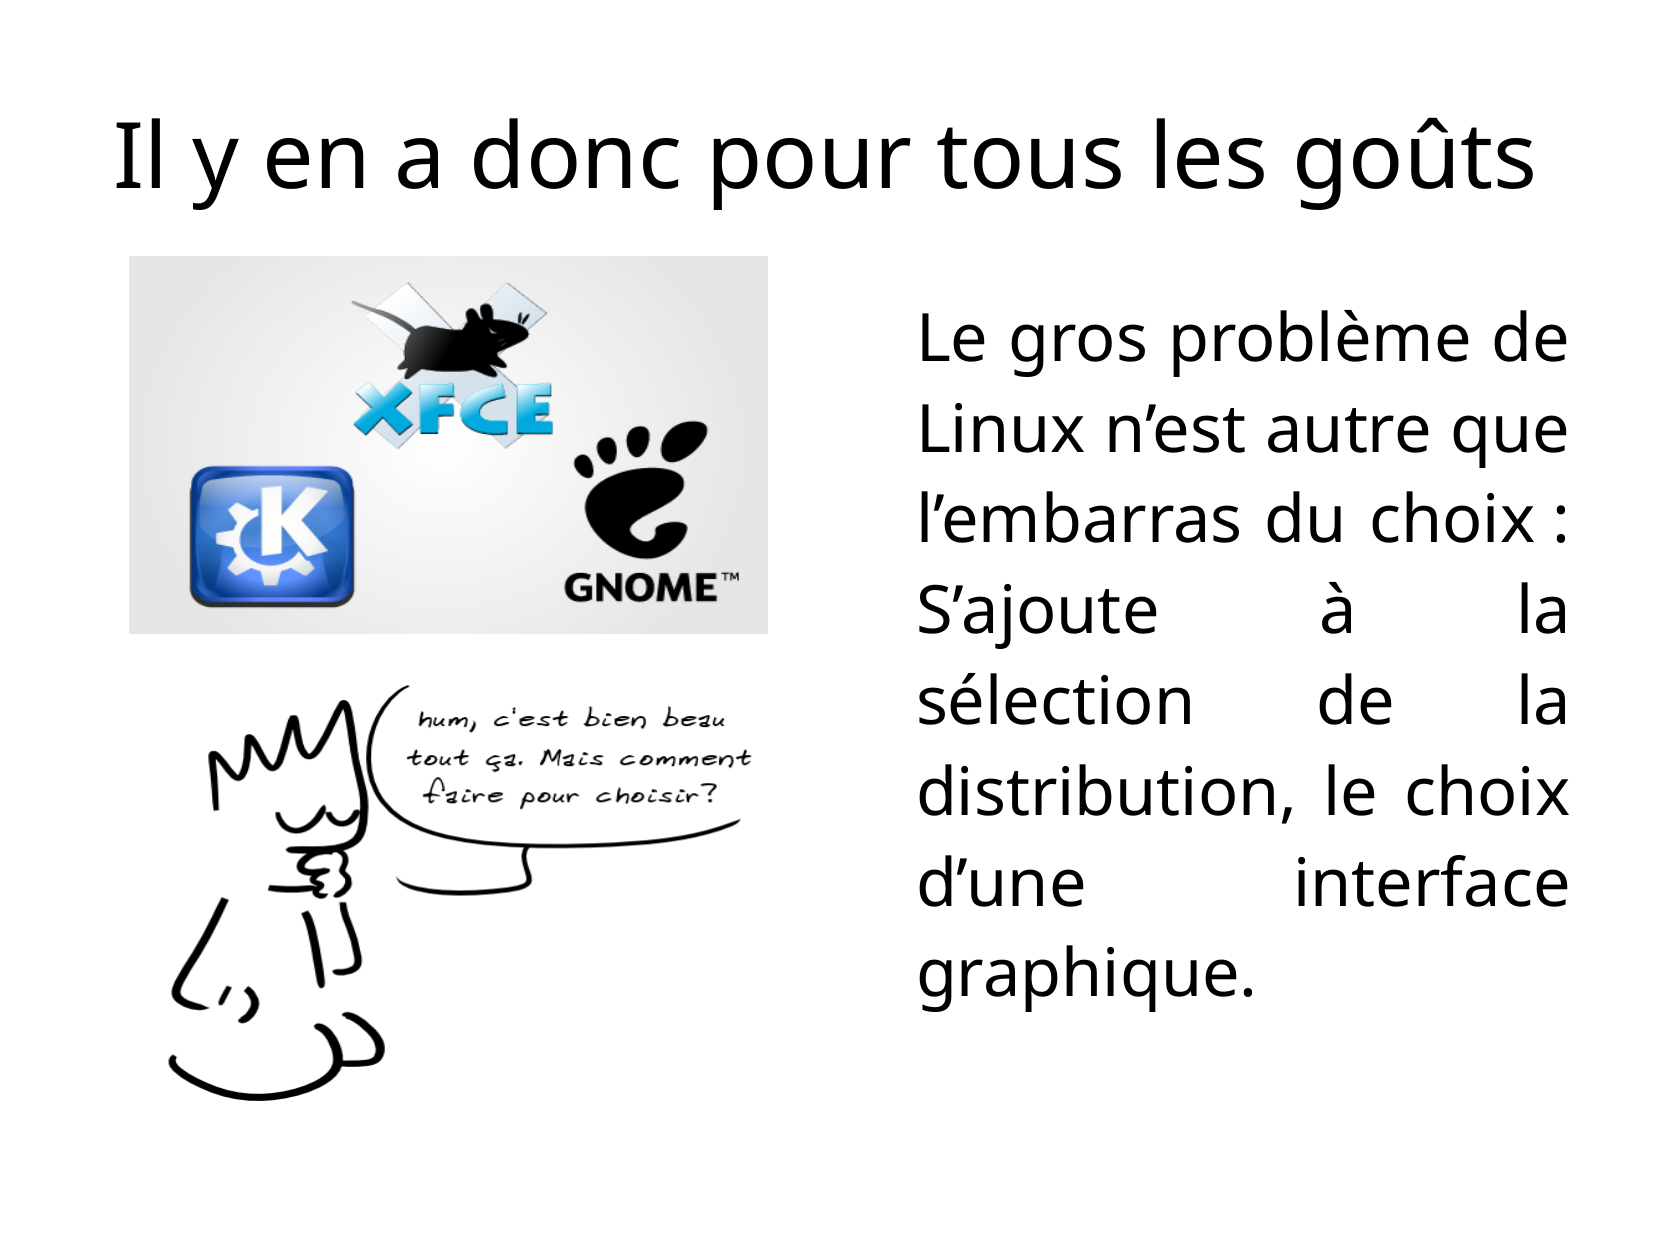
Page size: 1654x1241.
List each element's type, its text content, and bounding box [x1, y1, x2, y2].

list Le gros problème de Linux n’est autre que l’embarras du choix : S’ajoute à la sélection de la distribution, le choix d’une interface graphique. [845, 290, 1572, 1010]
picture [129, 256, 768, 634]
picture [129, 665, 780, 1111]
title Il y en a donc pour tous les goûts [82, 49, 1571, 257]
